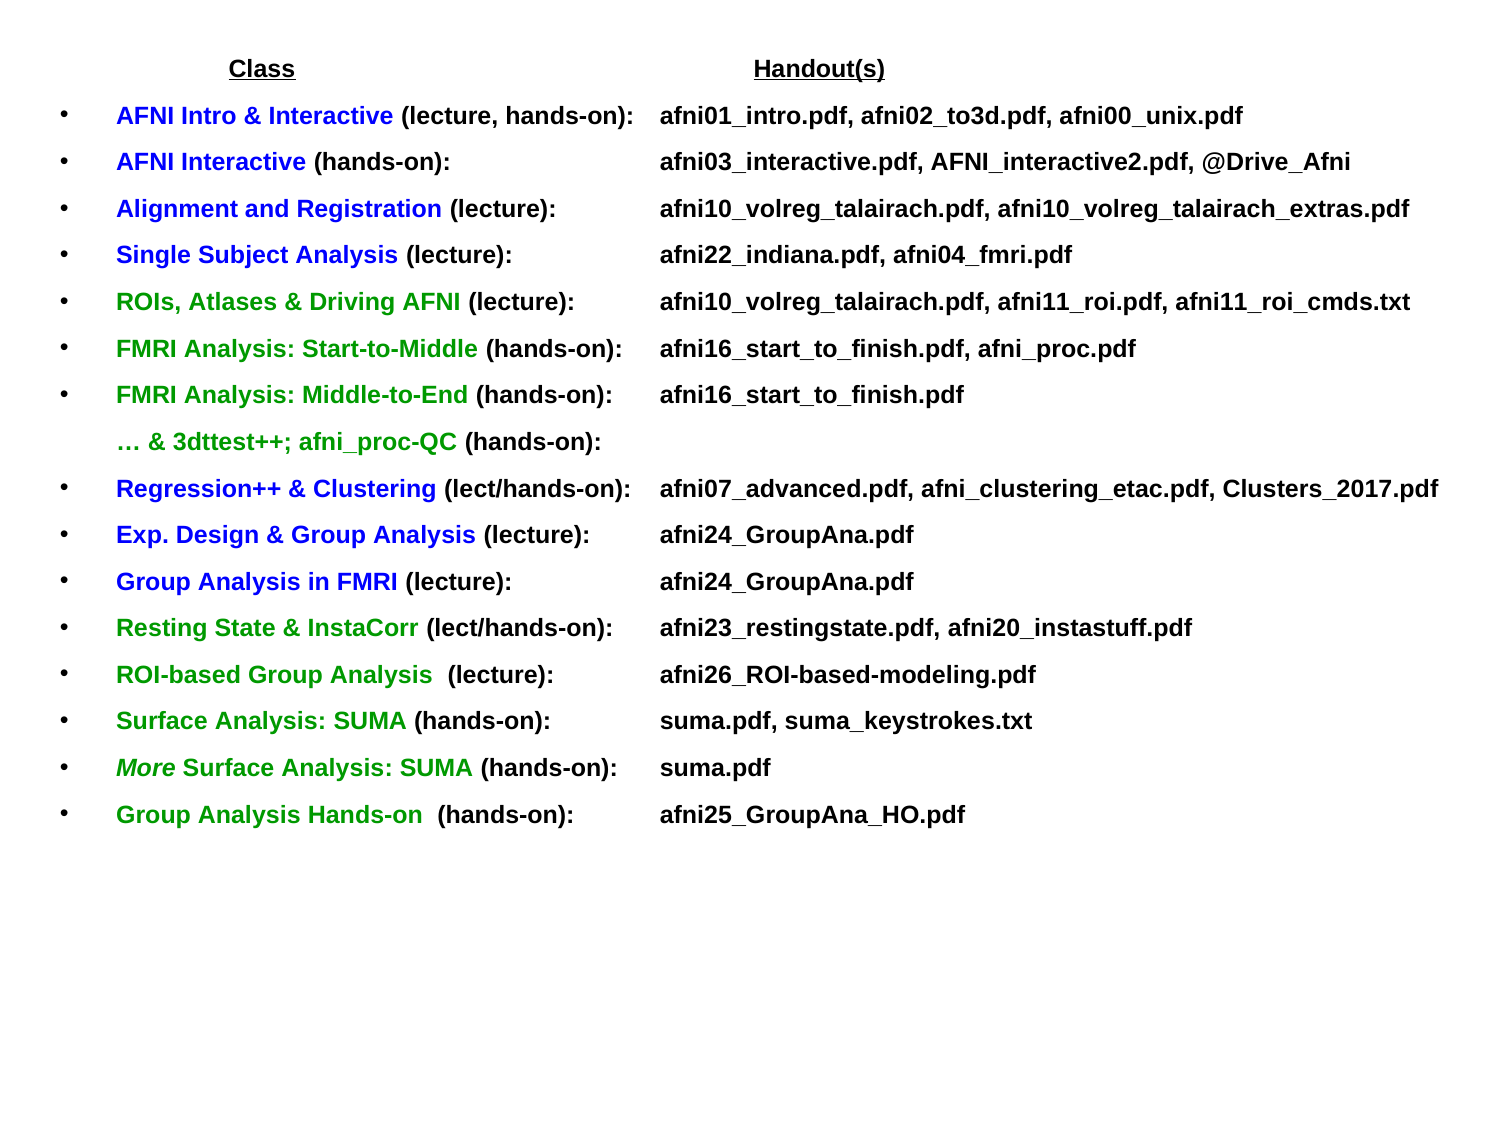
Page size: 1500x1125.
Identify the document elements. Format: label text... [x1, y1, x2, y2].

list Class Handout(s) AFNI Intro & Interactive (lecture, hands-on): afni01_intro.pdf, afni02_to3d.pdf, afni00_unix.pdf AFNI Interactive (hands-on): afni03_interactive.pdf, AFNI_interactive2.pdf, @Drive_Afni Alignment and Registration (lecture): afni10_volreg_talairach.pdf, afni10_volreg_talairach_extras.pdf Single Subject Analysis (lecture): afni22_indiana.pdf, afni04_fmri.pdf ROIs, Atlases & Driving AFNI (lecture): afni10_volreg_talairach.pdf, afni11_roi.pdf, afni11_roi_cmds.txt FMRI Analysis: Start-to-Middle (hands-on): afni16_start_to_finish.pdf, afni_proc.pdf FMRI Analysis: Middle-to-End (hands-on): afni16_start_to_finish.pdf … & 3dttest++; afni_proc-QC (hands-on): Regression++ & Clustering (lect/hands-on): afni07_advanced.pdf, afni_clustering_etac.pdf, Clusters_2017.pdf Exp. Design & Group Analysis (lecture): afni24_GroupAna.pdf Group Analysis in FMRI (lecture): afni24_GroupAna.pdf Resting State & InstaCorr (lect/hands-on): afni23_restingstate.pdf, afni20_instastuff.pdf ROI-based Group Analysis (lecture): afni26_ROI-based-modeling.pdf Surface Analysis: SUMA (hands-on): suma.pdf, suma_keystrokes.txt More Surface Analysis: SUMA (hands-on): suma.pdf Group Analysis Hands-on (hands-on): afni25_GroupAna_HO.pdf [45, 45, 1500, 1125]
